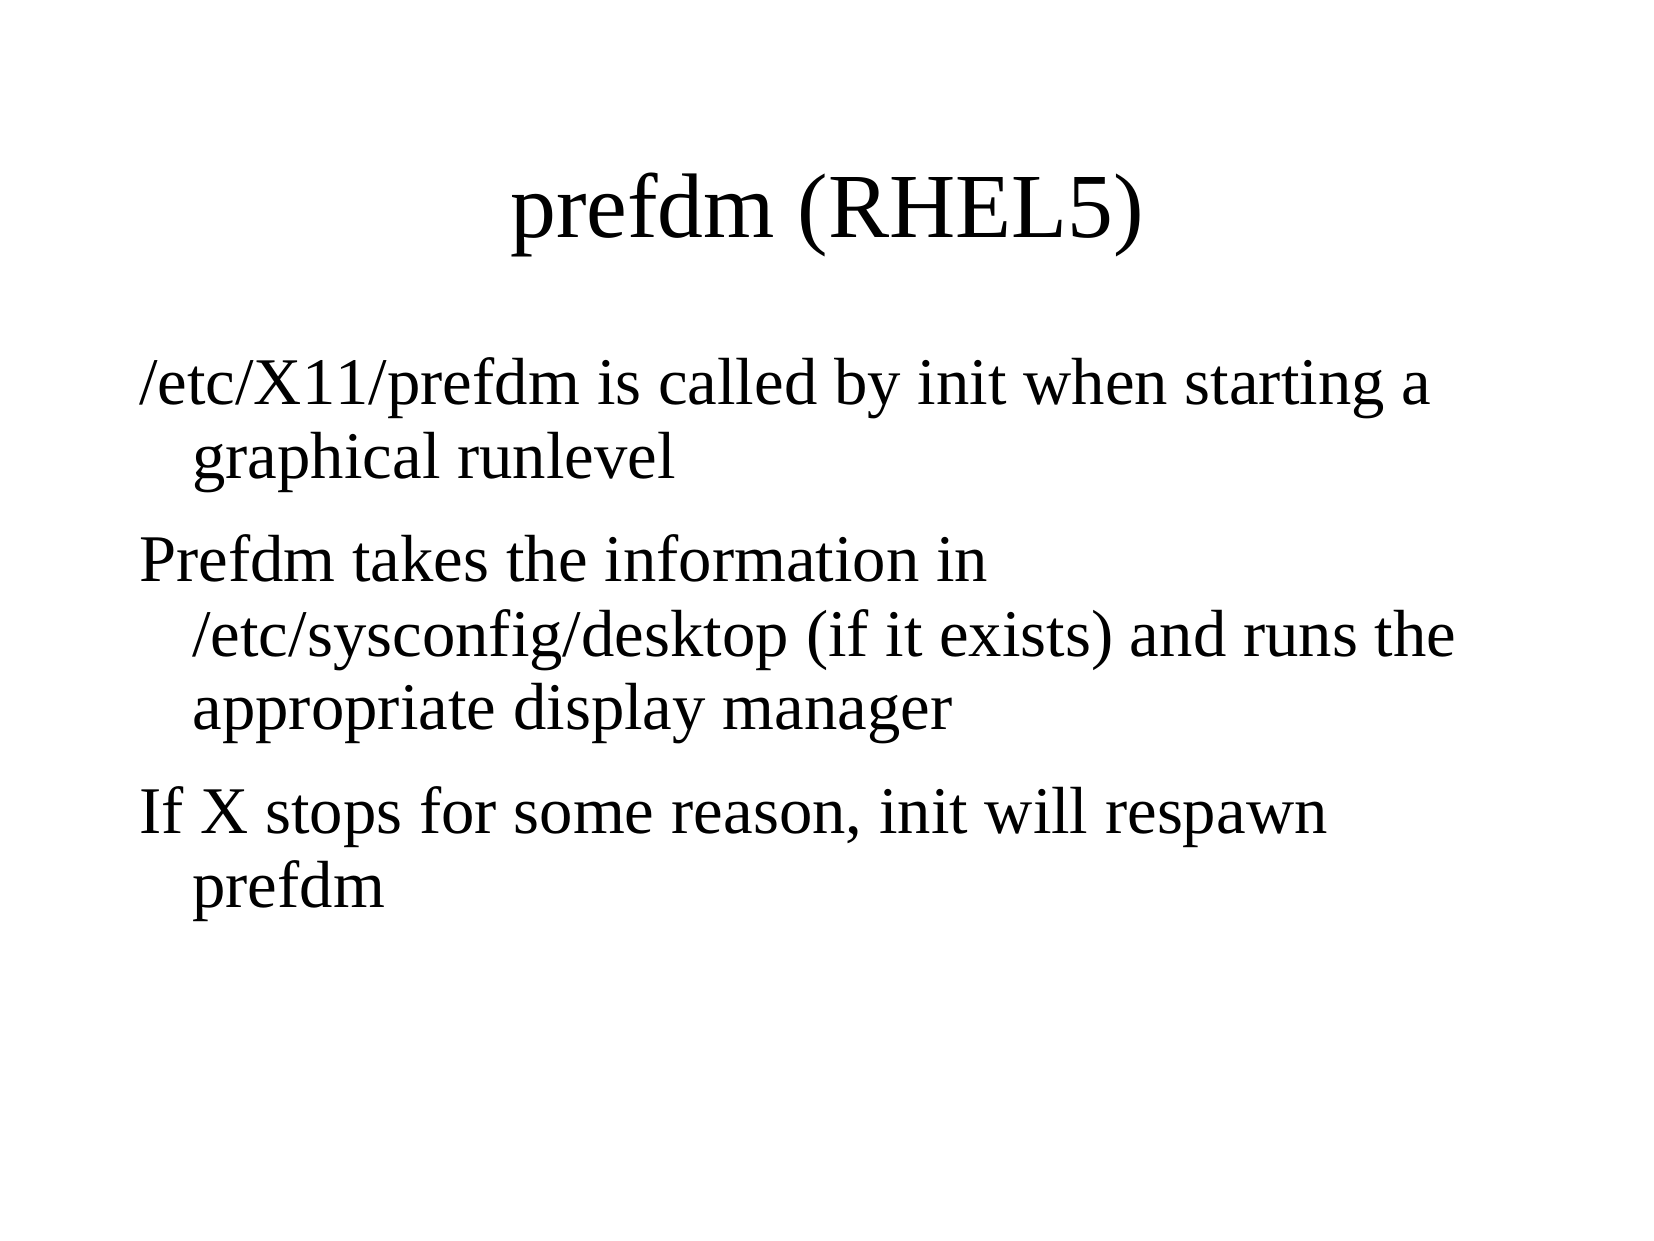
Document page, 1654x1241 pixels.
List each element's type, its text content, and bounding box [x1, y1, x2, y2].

list /etc/X11/prefdm is called by init when starting a graphical runlevel Prefdm takes the information in /etc/sysconfig/desktop (if it exists) and runs the appropriate display manager If X stops for some reason, init will respawn prefdm [121, 344, 1534, 1127]
title prefdm (RHEL5) [121, 102, 1534, 311]
